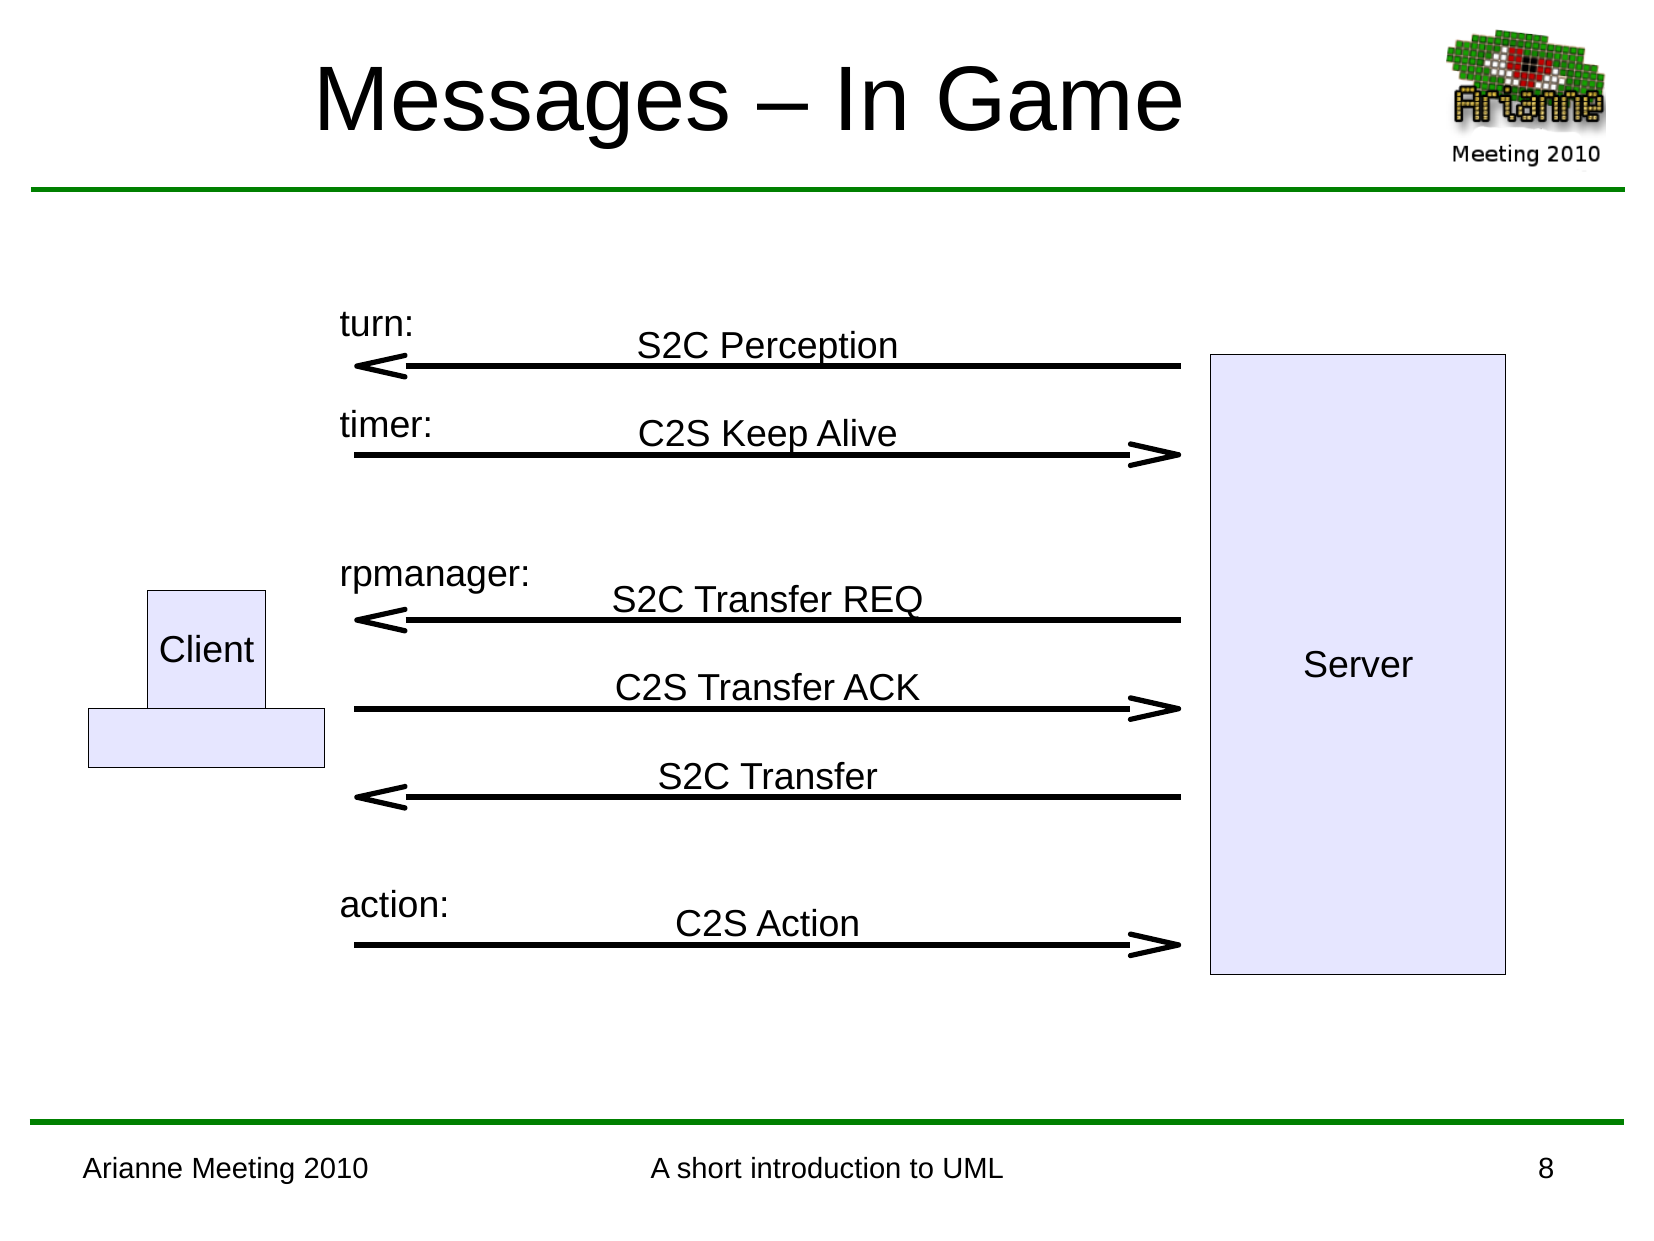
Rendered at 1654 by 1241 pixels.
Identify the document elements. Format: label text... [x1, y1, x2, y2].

title Messages – In Game [82, 47, 1418, 150]
picture [1446, 29, 1606, 178]
text_box [88, 708, 325, 768]
text_box Client [147, 590, 266, 708]
text_box Server [1210, 354, 1506, 975]
text_box action: [324, 876, 591, 934]
text_box turn: [324, 295, 430, 353]
text_box rpmanager: [324, 545, 591, 603]
text_box timer: [324, 395, 473, 453]
